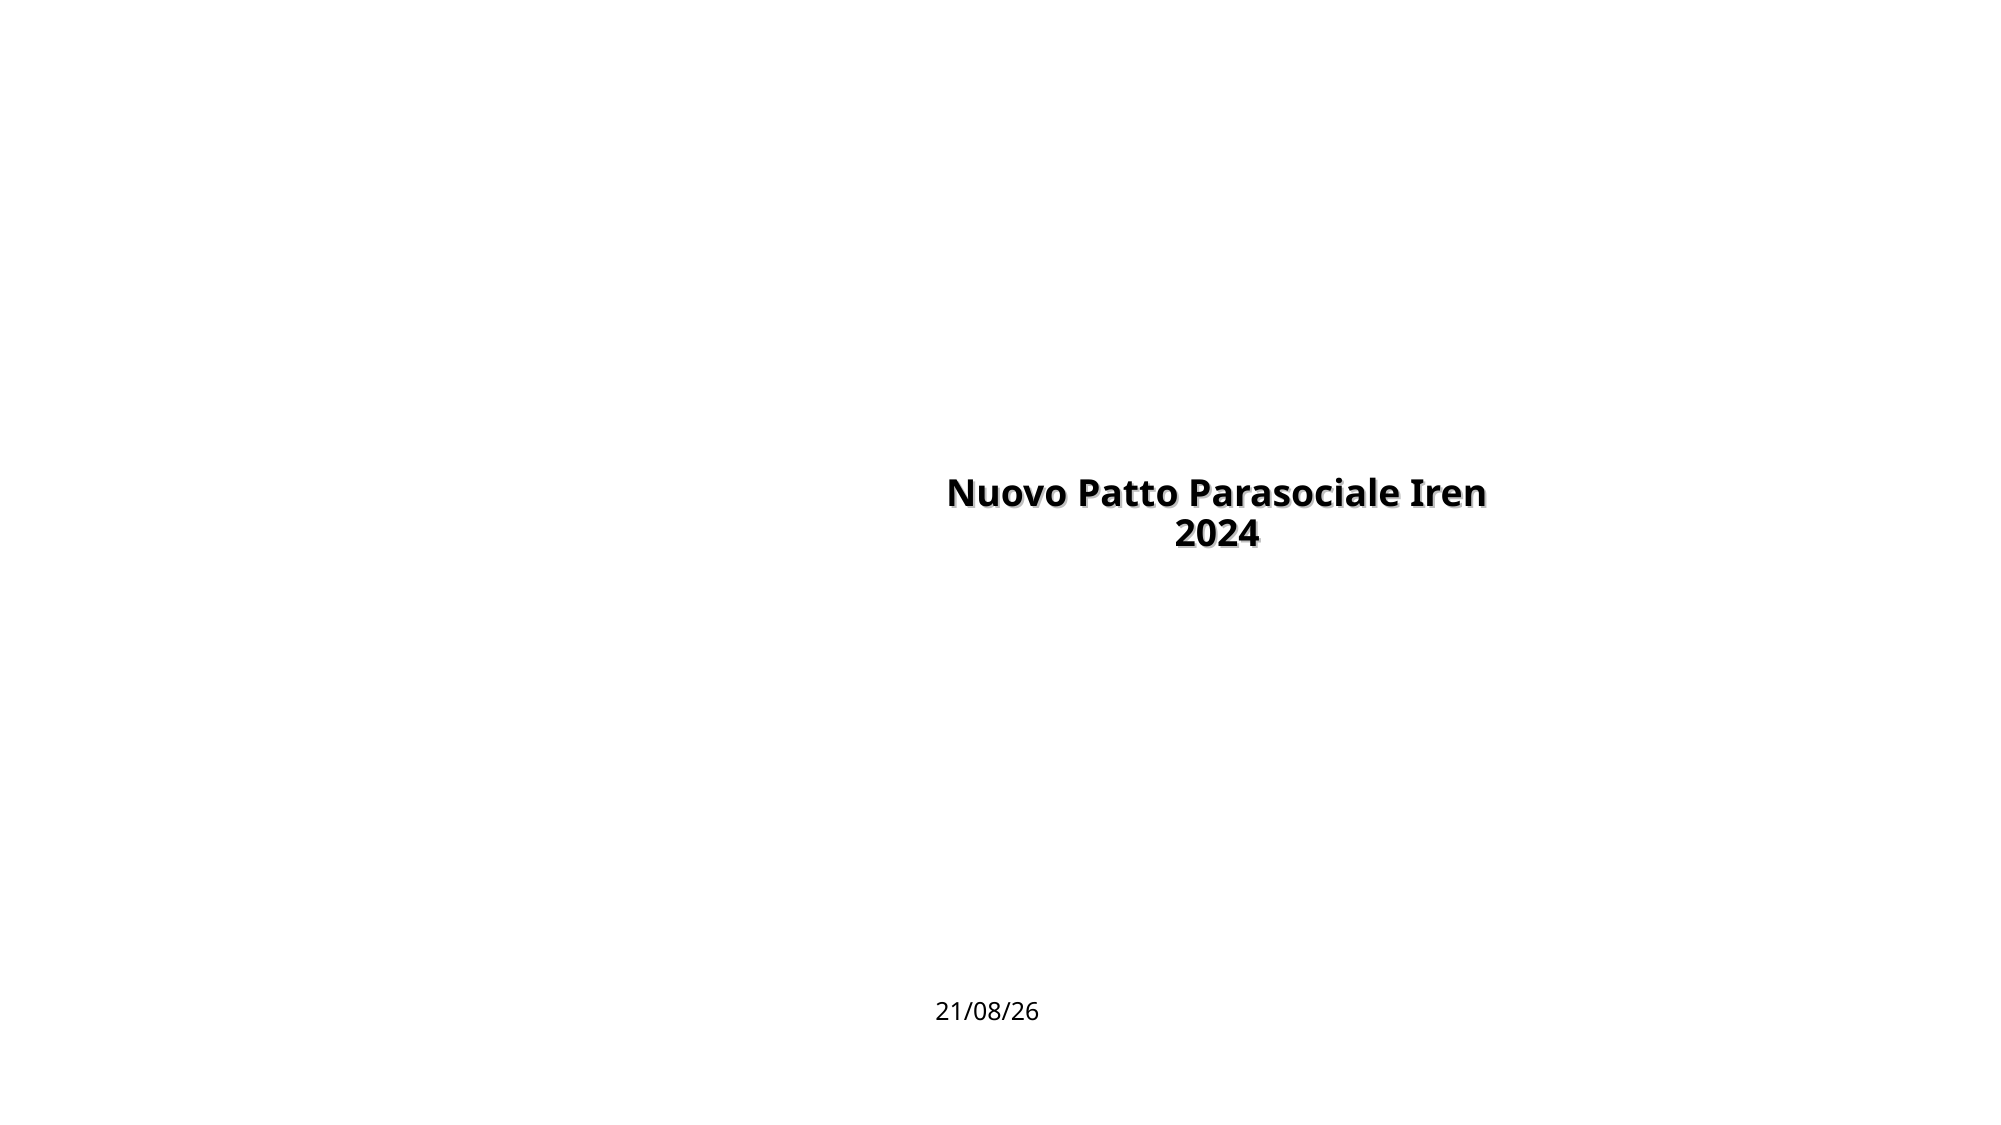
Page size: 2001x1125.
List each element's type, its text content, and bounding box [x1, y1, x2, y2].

list Nuovo Patto Parasociale Iren 2024 [213, 476, 1852, 705]
text_box 26/02/2024 [920, 987, 1225, 1024]
